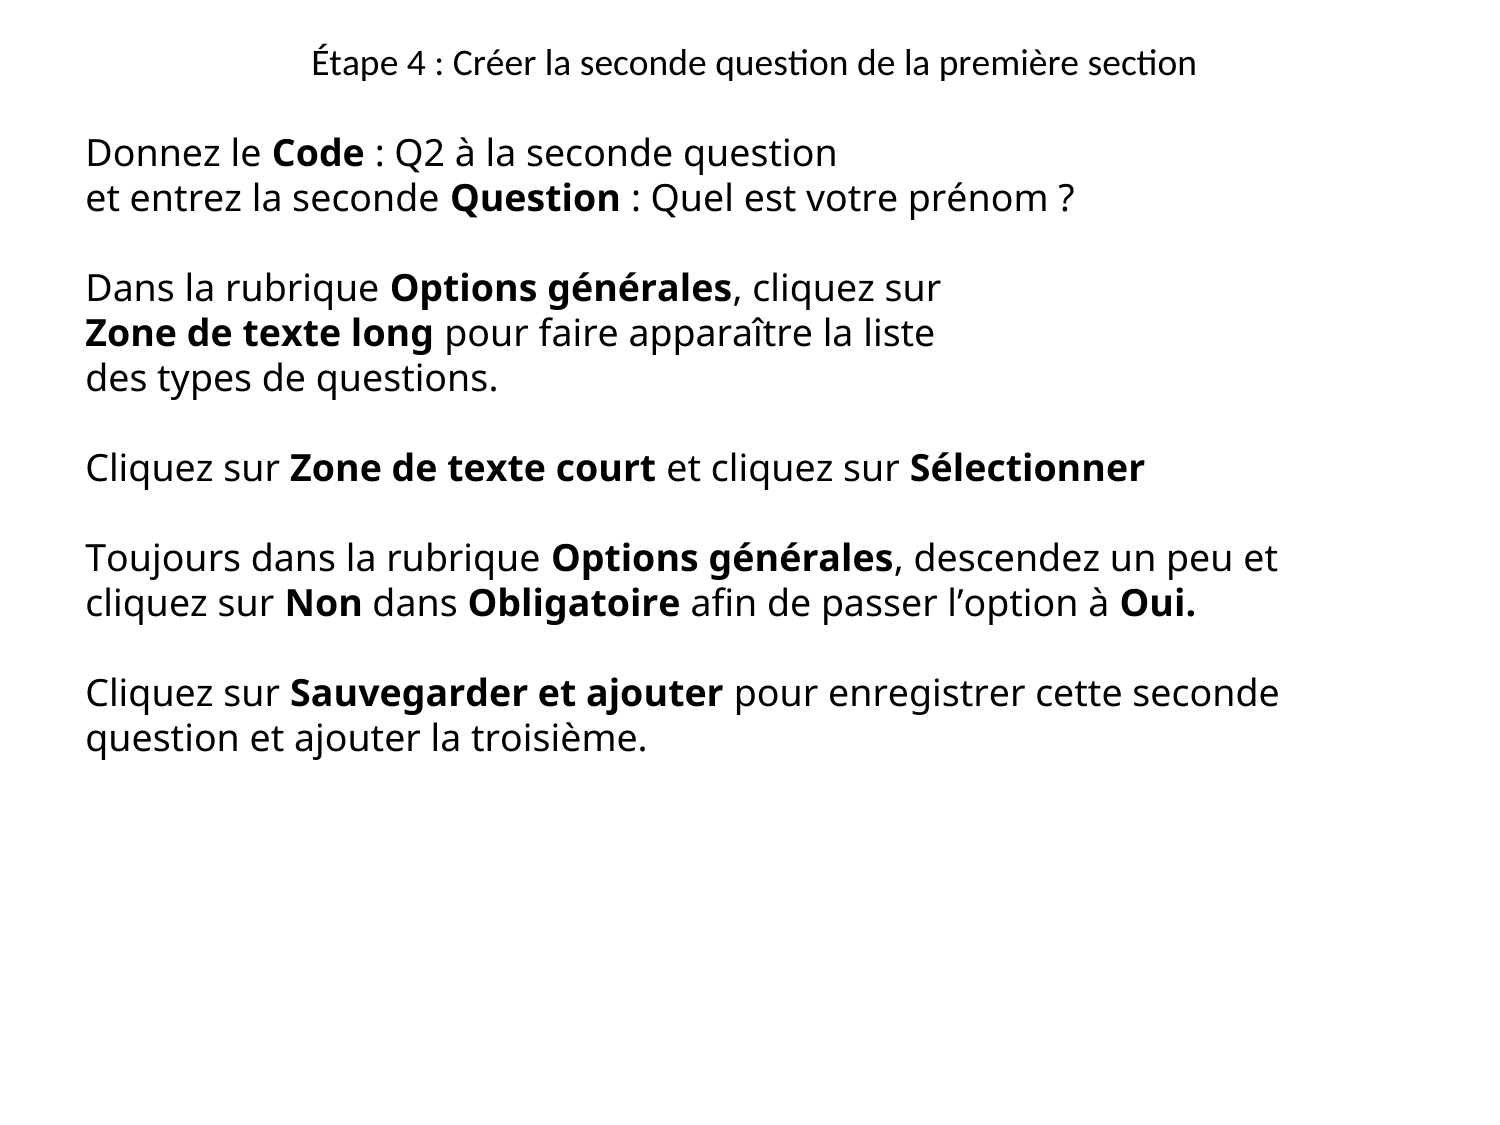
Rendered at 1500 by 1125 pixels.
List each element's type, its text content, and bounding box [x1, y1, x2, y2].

text_box Donnez le Code : Q2 à la seconde question et entrez la seconde Question : Quel est votre prénom ? Dans la rubrique Options générales, cliquez sur Zone de texte long pour faire apparaître la liste des types de questions. Cliquez sur Zone de texte court et cliquez sur Sélectionner Toujours dans la rubrique Options générales, descendez un peu et cliquez sur Non dans Obligatoire afin de passer l’option à Oui. Cliquez sur Sauvegarder et ajouter pour enregistrer cette seconde question et ajouter la troisième. [70, 121, 1383, 858]
text_box Étape 4 : Créer la seconde question de la première section [40, 30, 1470, 91]
